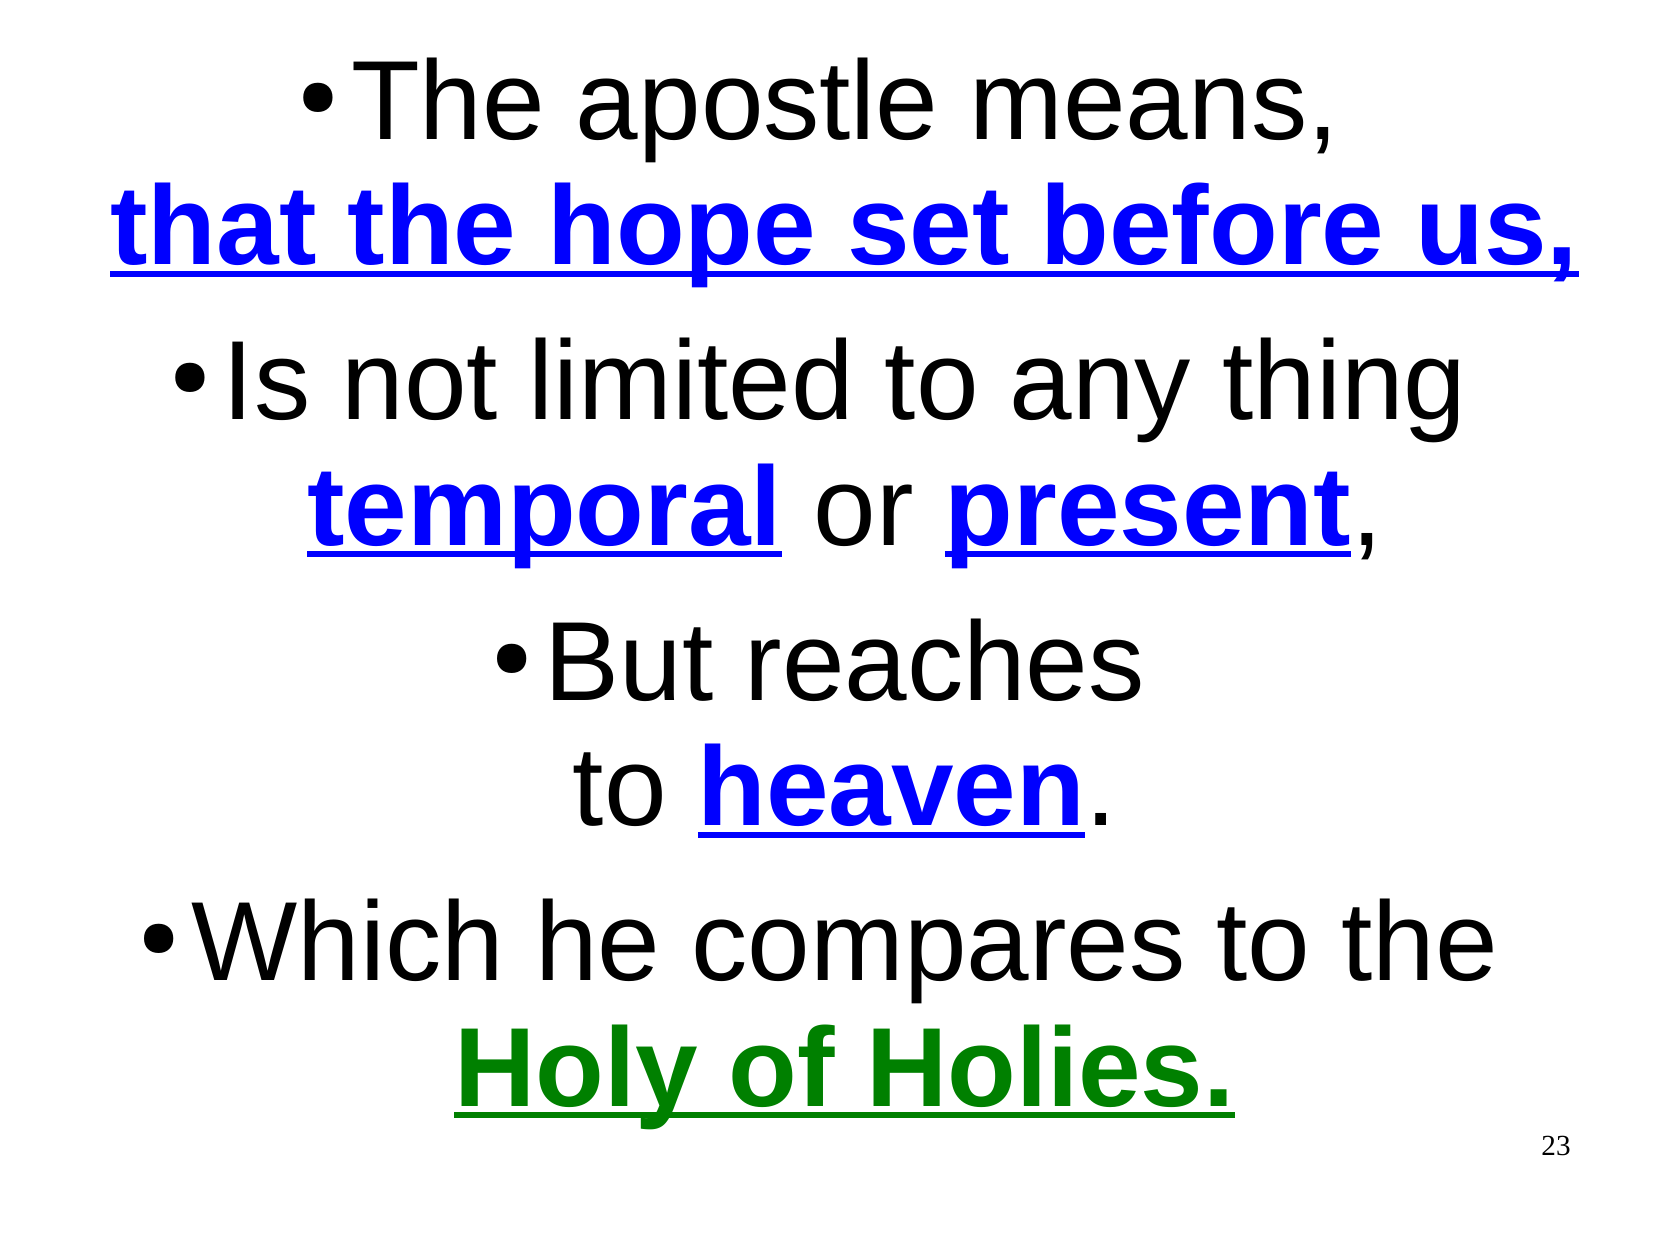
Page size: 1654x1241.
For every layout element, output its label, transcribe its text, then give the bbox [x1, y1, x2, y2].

list The apostle means, that the hope set before us, Is not limited to any thing temporal or present, But reaches to heaven. Which he compares to the Holy of Holies. [37, 37, 1613, 1238]
